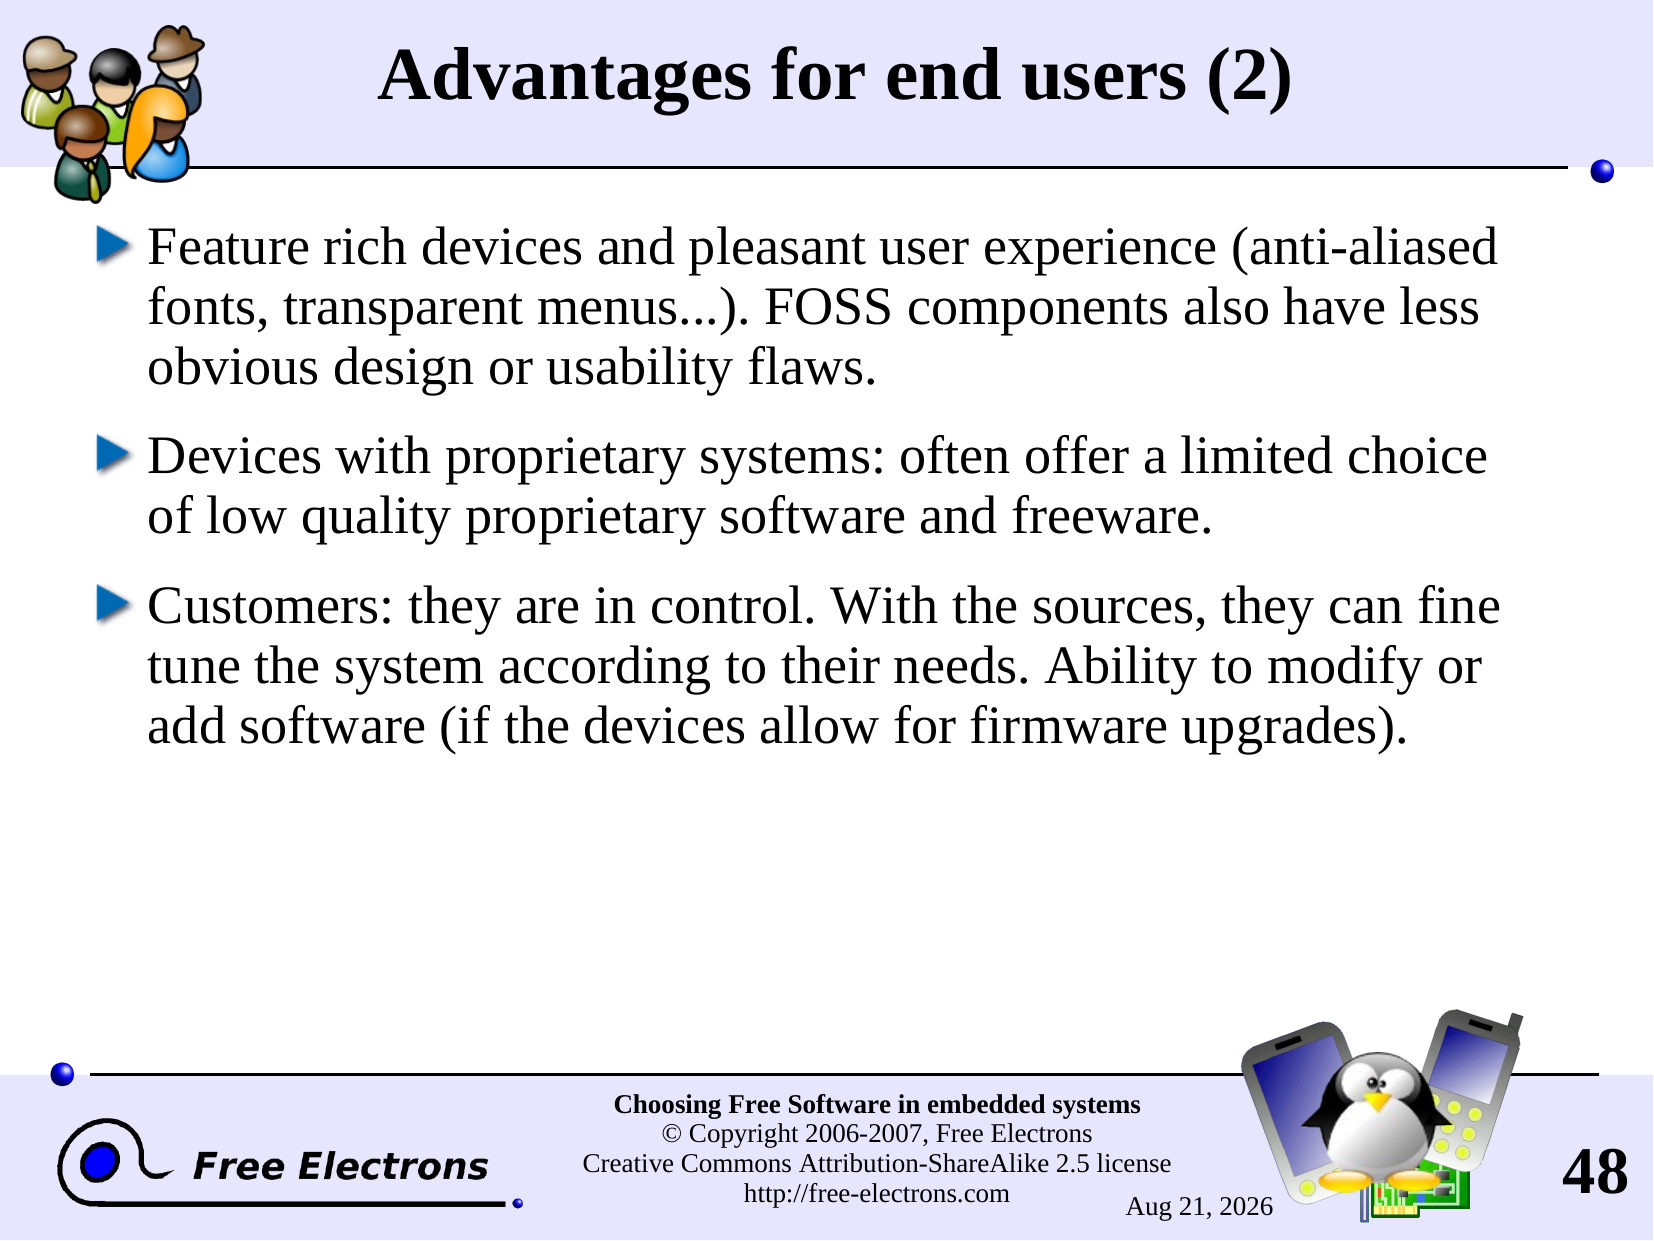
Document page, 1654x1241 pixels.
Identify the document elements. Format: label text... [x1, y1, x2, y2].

list Feature rich devices and pleasant user experience (anti-aliased fonts, transparent menus...). FOSS components also have less obvious design or usability flaws. Devices with proprietary systems: often offer a limited choice of low quality proprietary software and freeware. Customers: they are in control. With the sources, they can fine tune the system according to their needs. Ability to modify or add software (if the devices allow for firmware upgrades). [77, 216, 1542, 1066]
picture [50, 1107, 527, 1216]
picture [21, 25, 205, 205]
title Advantages for end users (2) [205, 25, 1604, 124]
picture [1231, 1066, 1521, 1240]
